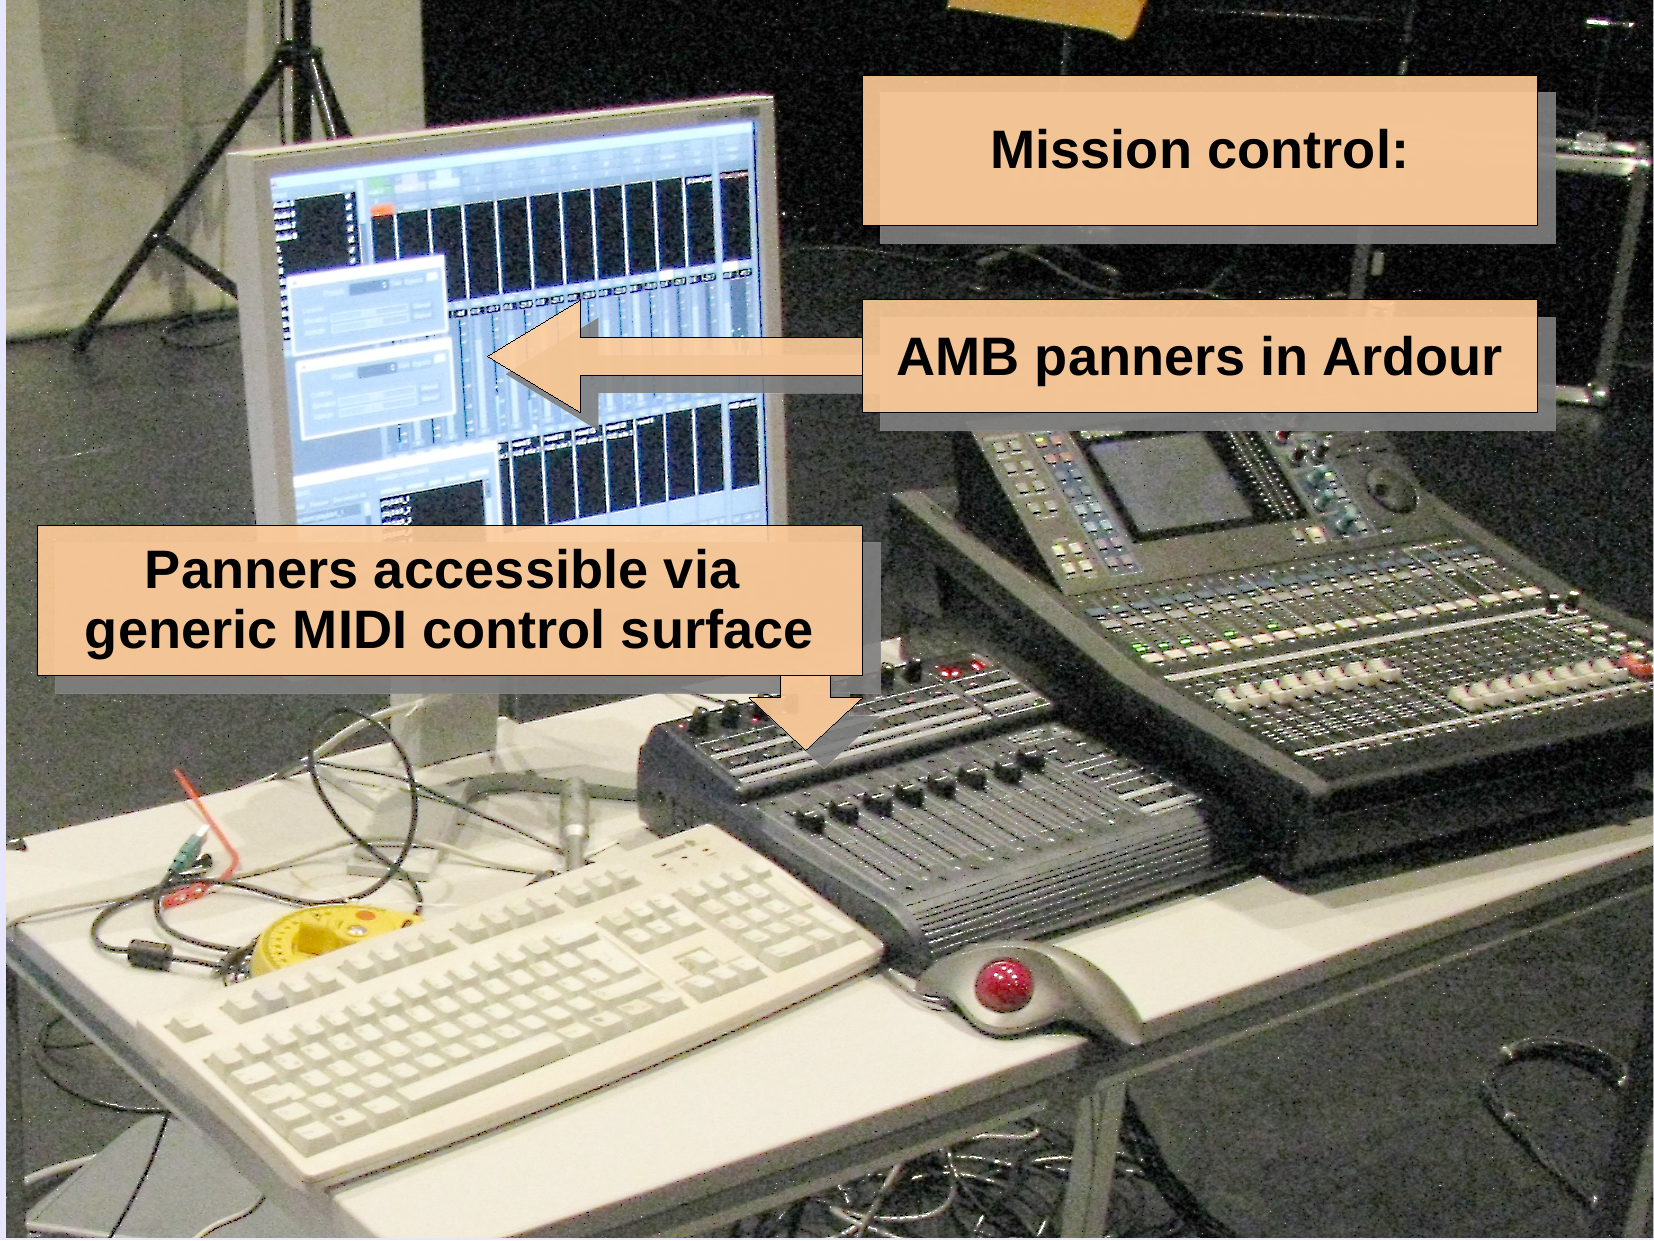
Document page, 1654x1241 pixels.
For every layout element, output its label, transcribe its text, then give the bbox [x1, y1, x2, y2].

text_box [487, 299, 862, 413]
text_box AMB panners in Ardour [862, 299, 1538, 413]
text_box Mission control: [862, 75, 1538, 226]
picture [6, 0, 1654, 1238]
text_box [749, 675, 863, 751]
text_box Panners accessible via generic MIDI control surface [37, 525, 863, 676]
